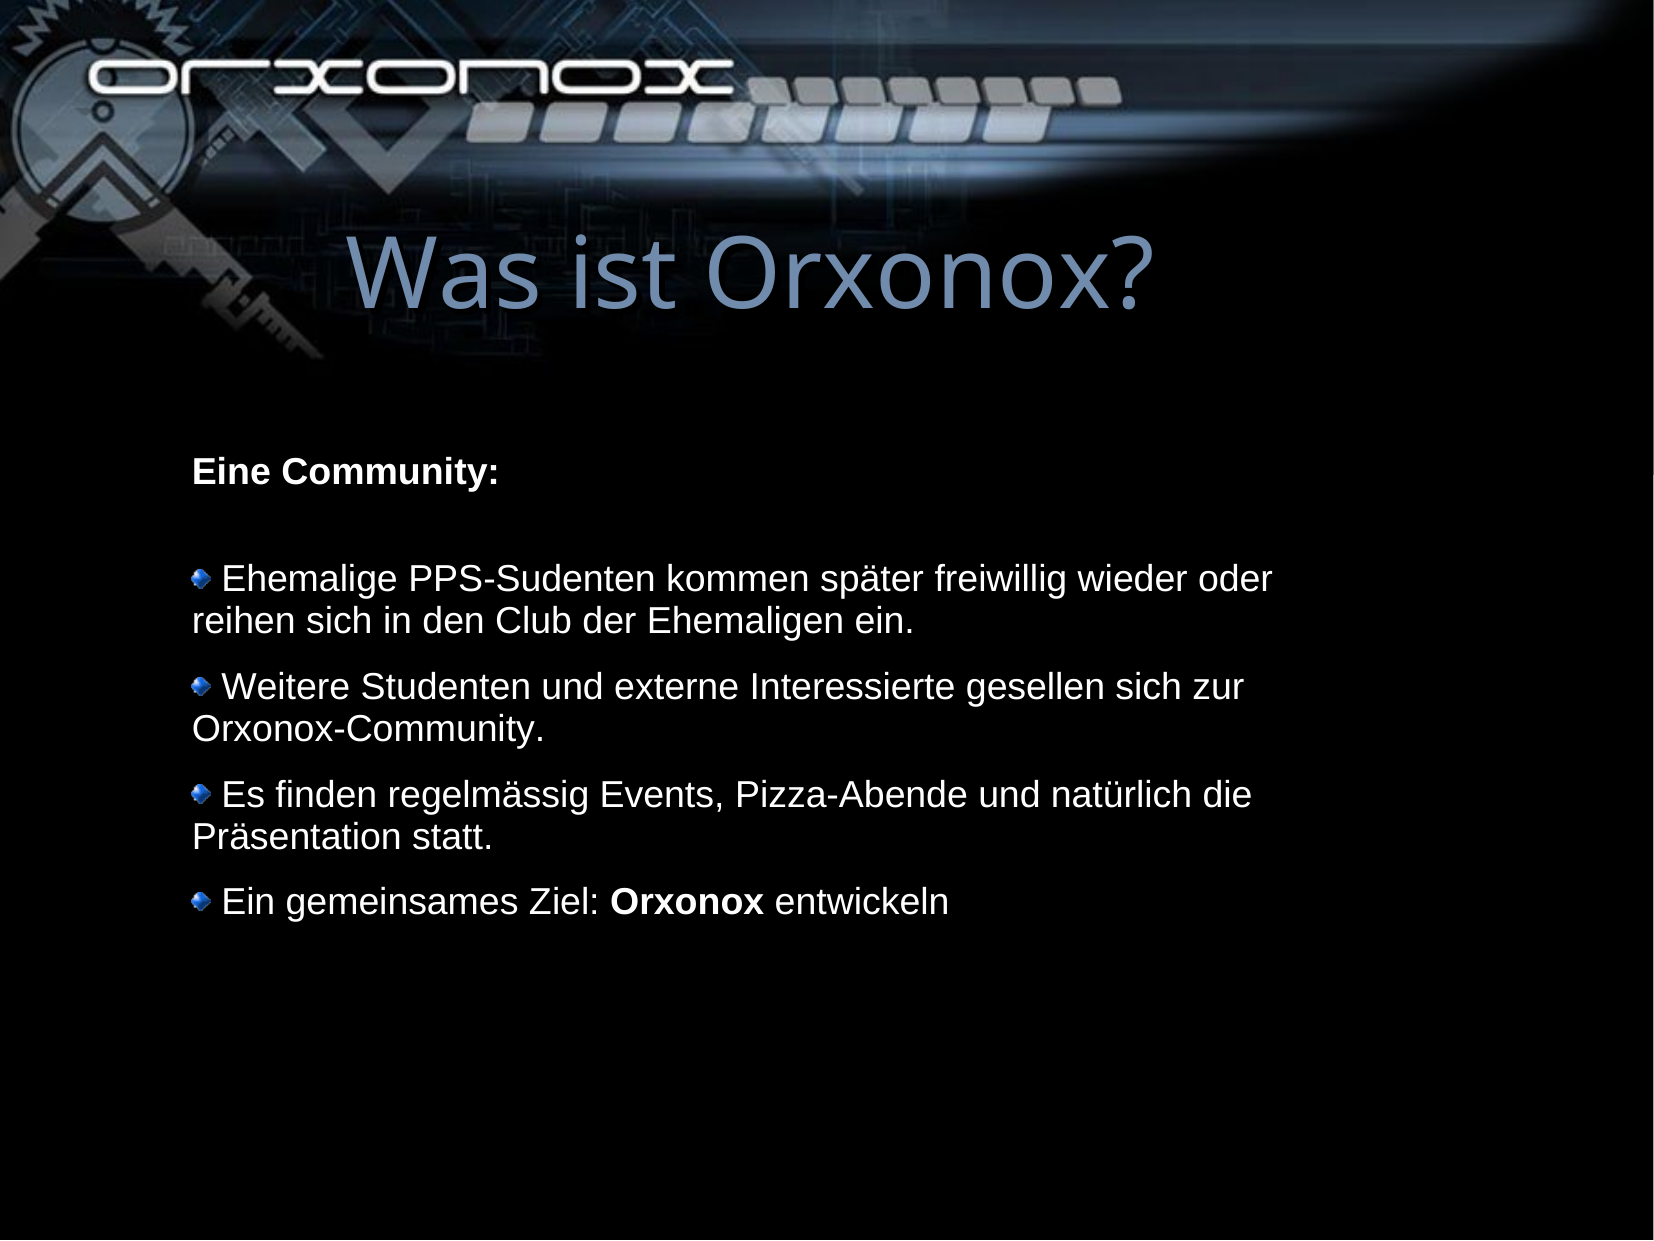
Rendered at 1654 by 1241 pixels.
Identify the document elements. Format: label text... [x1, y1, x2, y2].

text_box Was ist Orxonox? [330, 194, 1306, 326]
text_box Eine Community: Ehemalige PPS-Sudenten kommen später freiwillig wieder oder reihen sich in den Club der Ehemaligen ein. Weitere Studenten und externe Interessierte gesellen sich zur Orxonox-Community. Es finden regelmässig Events, Pizza-Abende und natürlich die Präsentation statt. Ein gemeinsames Ziel: Orxonox entwickeln [177, 442, 1329, 931]
picture [0, 885, 1654, 1241]
picture [0, 0, 1654, 475]
